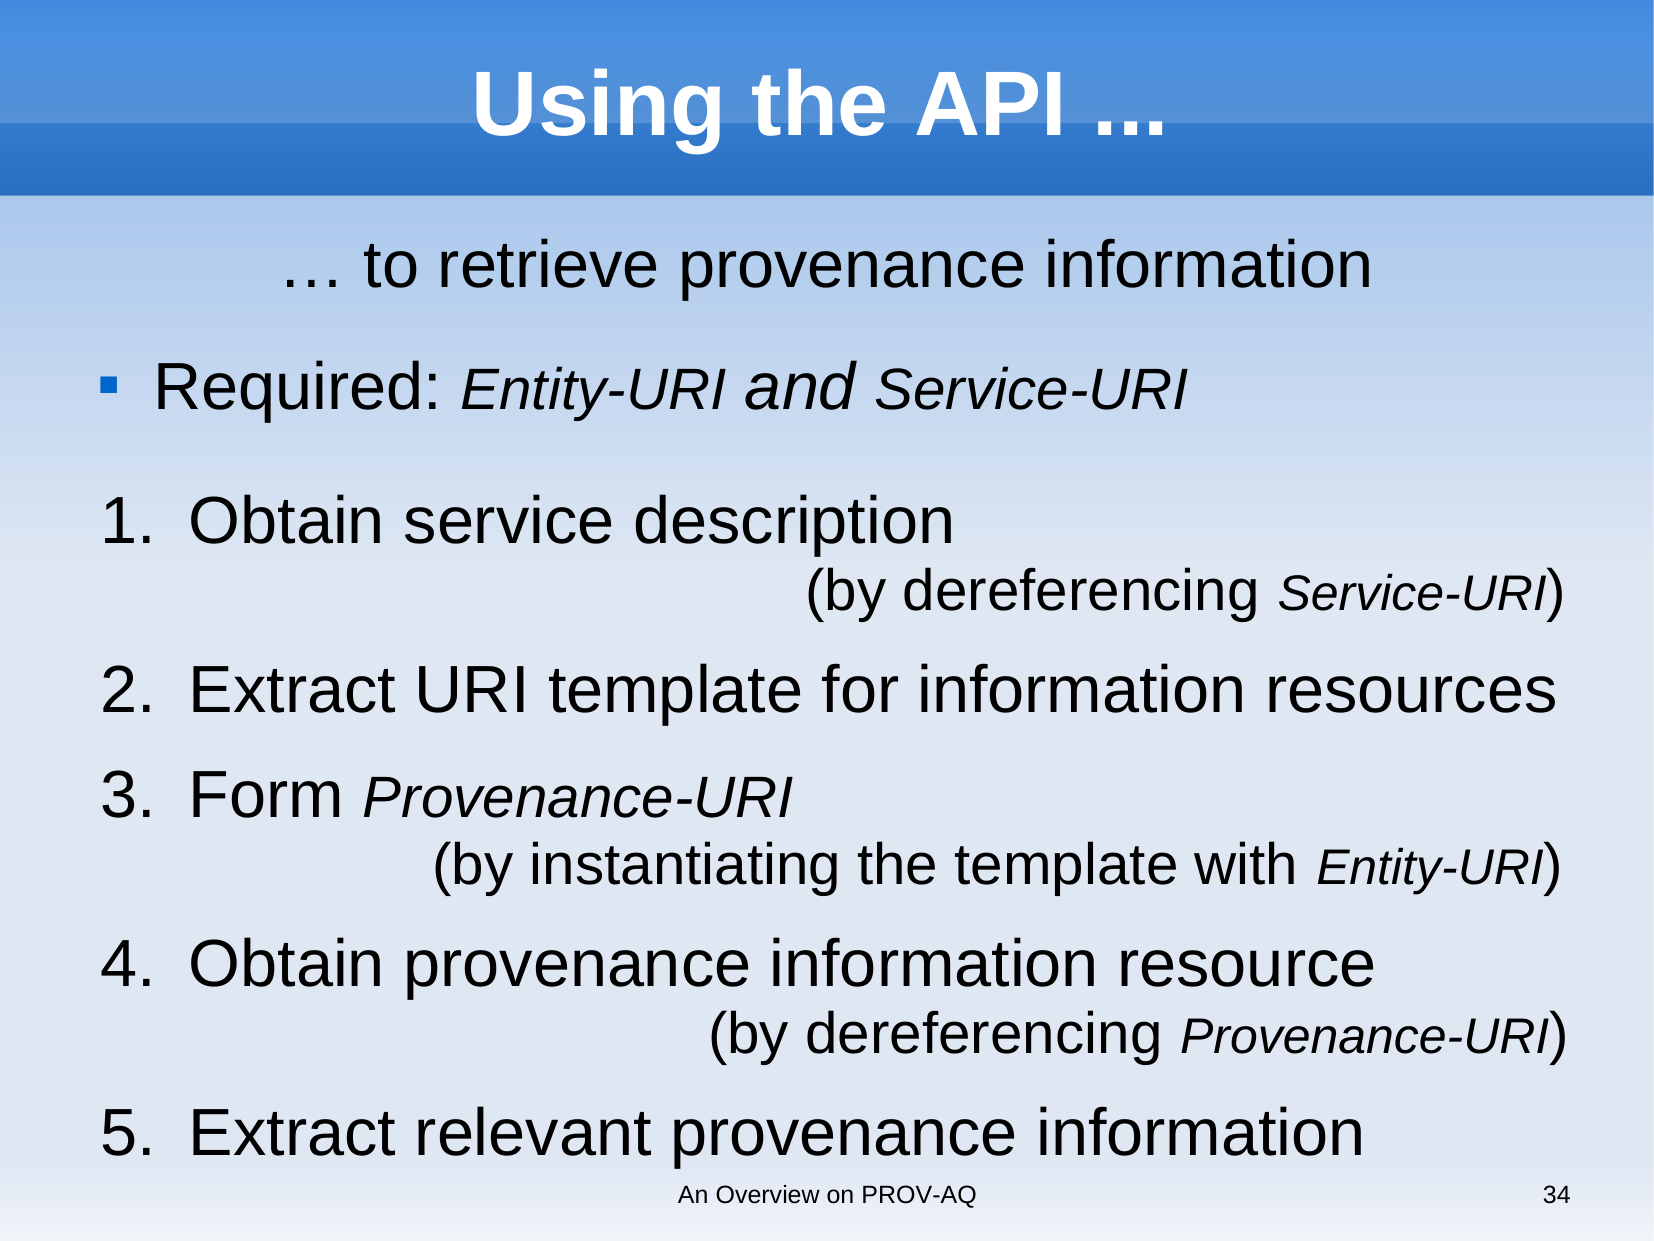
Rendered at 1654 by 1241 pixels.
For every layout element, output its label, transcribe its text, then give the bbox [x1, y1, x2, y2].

list Required: Entity-URI and Service-URI Obtain service description (by dereferencing Service-URI) Extract URI template for information resources Form Provenance-URI (by instantiating the template with Entity-URI) Obtain provenance information resource (by dereferencing Provenance-URI) Extract relevant provenance information [82, 310, 1571, 1171]
picture [0, 0, 1654, 219]
title Using the API ... [76, 0, 1565, 208]
picture [0, 310, 1654, 1241]
text_box … to retrieve provenance information [0, 219, 1654, 310]
